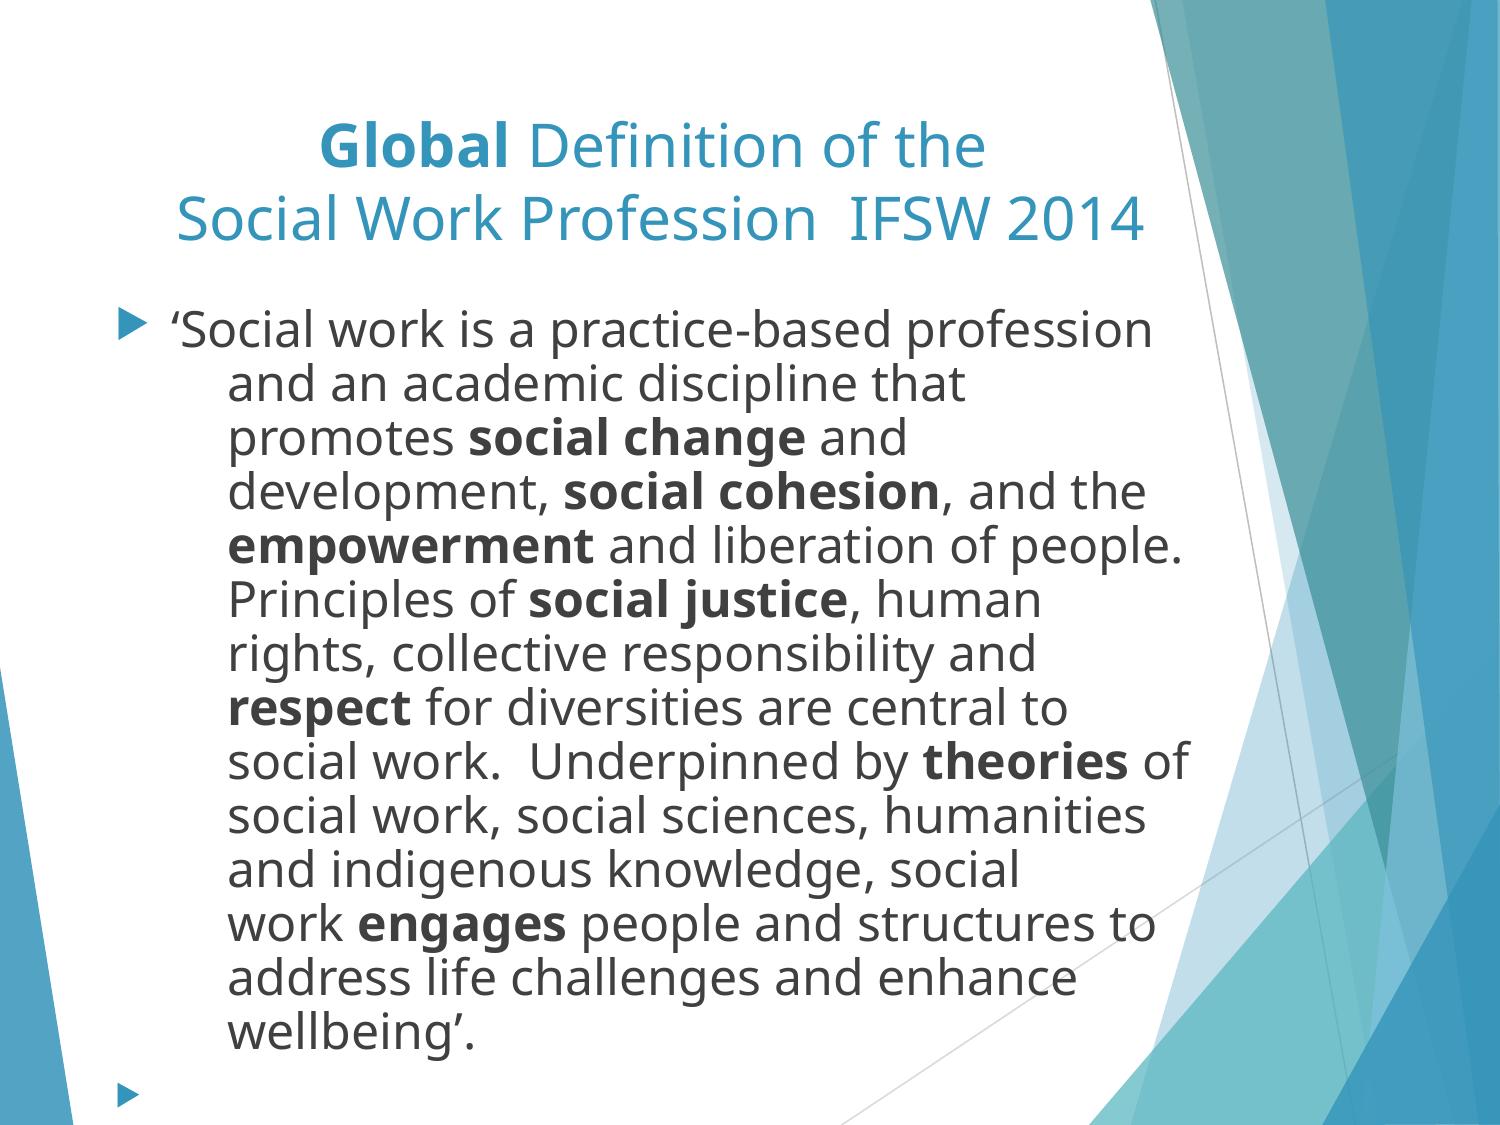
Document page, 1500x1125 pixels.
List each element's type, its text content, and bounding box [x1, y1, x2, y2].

list ‘Social work is a practice-based profession and an academic discipline that promotes social change and development, social cohesion, and the empowerment and liberation of people. Principles of social justice, human rights, collective responsibility and respect for diversities are central to social work. Underpinned by theories of social work, social sciences, humanities and indigenous knowledge, social work engages people and structures to address life challenges and enhance wellbeing’. [99, 296, 1223, 1073]
title Global Definition of the Social Work Profession IFSW 2014 [99, 99, 1223, 296]
